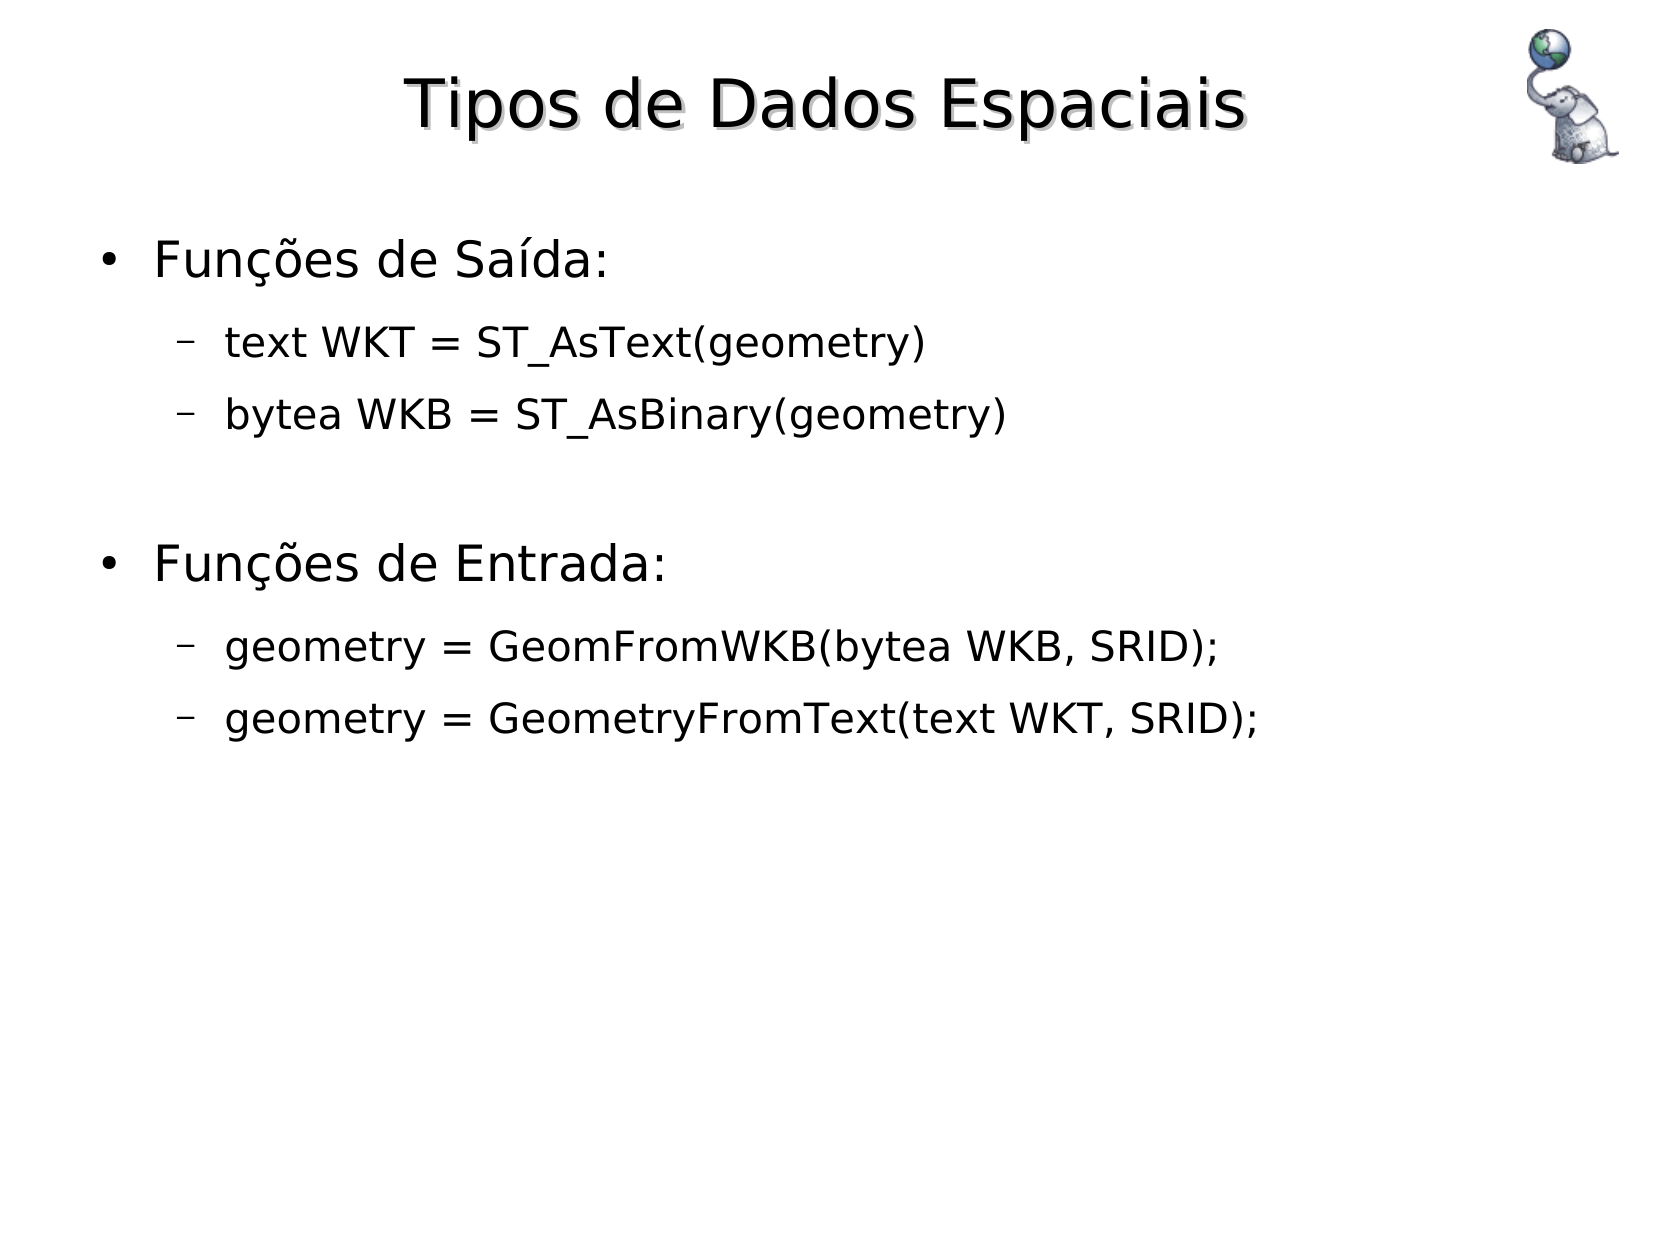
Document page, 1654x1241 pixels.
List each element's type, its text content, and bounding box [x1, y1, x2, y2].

picture [1527, 29, 1619, 164]
list Funções de Saída: text WKT = ST_AsText(geometry) bytea WKB = ST_AsBinary(geometry) Funções de Entrada: geometry = GeomFromWKB(bytea WKB, SRID); geometry = GeometryFromText(text WKT, SRID); [82, 231, 1571, 1050]
title Tipos de Dados Espaciais [59, 25, 1595, 184]
